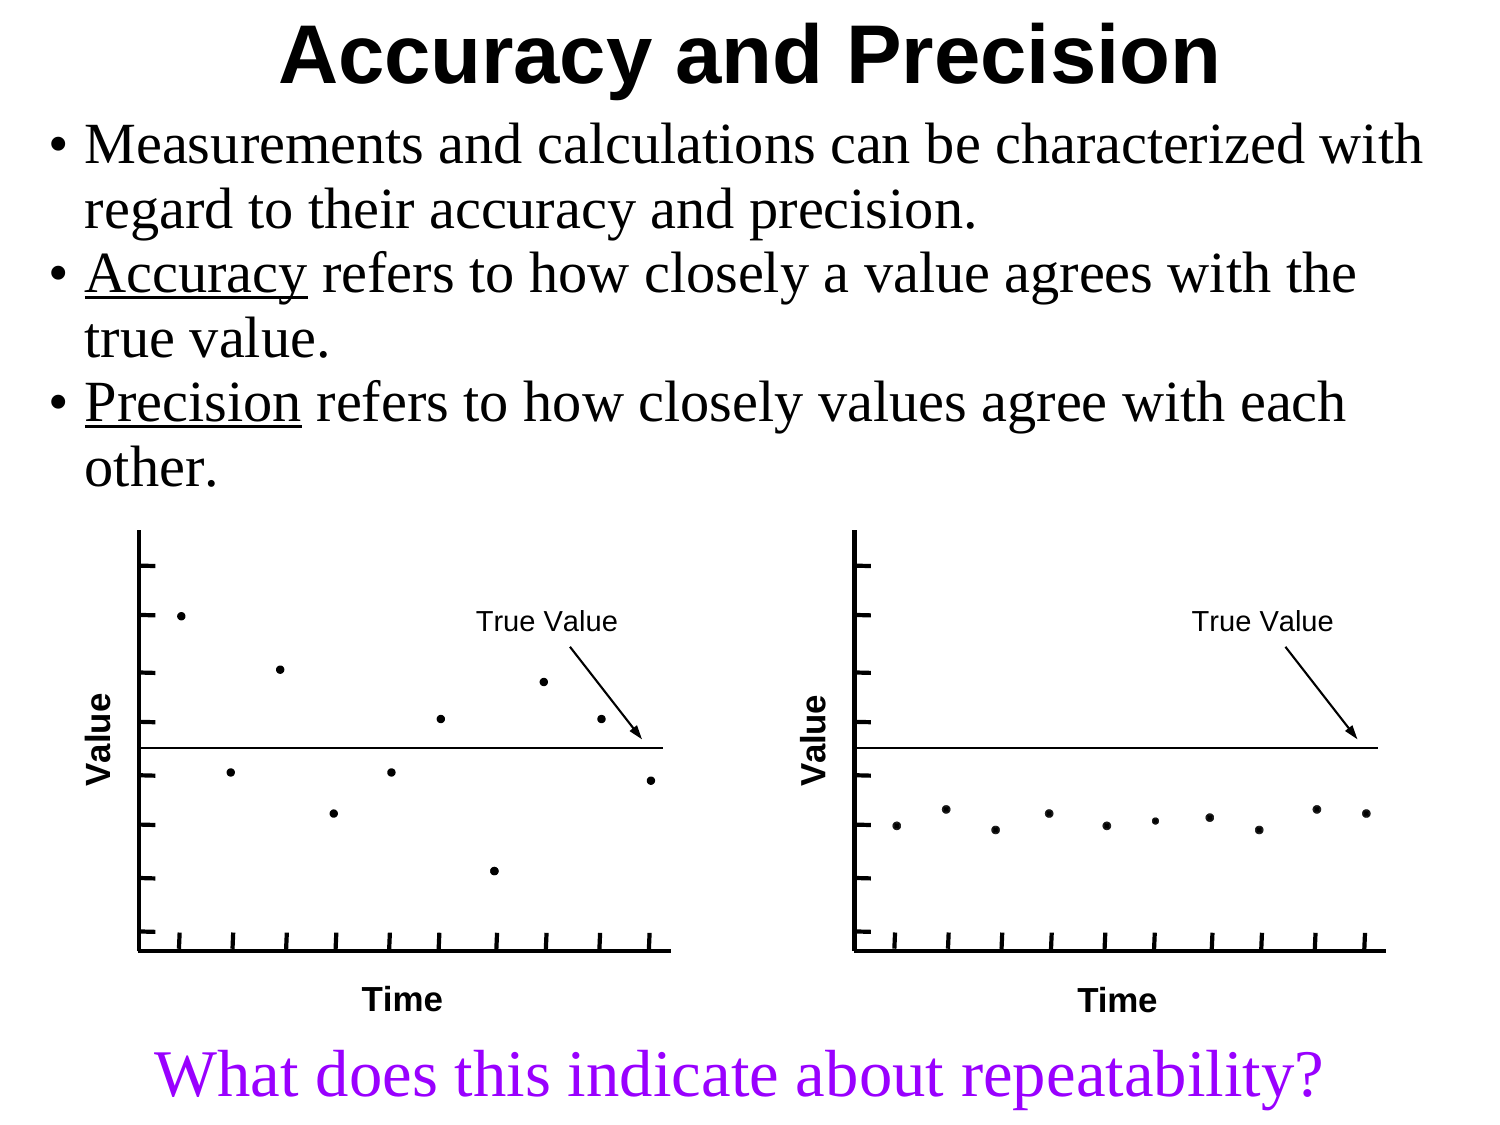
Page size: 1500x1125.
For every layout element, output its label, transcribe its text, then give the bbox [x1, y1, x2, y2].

chart [715, 491, 1428, 1072]
text_box Accuracy and Precision [0, 8, 1500, 117]
text_box Measurements and calculations can be characterized with regard to their accuracy and precision. Accuracy refers to how closely a value agrees with the true value. Precision refers to how closely values agree with each other. [48, 111, 1450, 500]
chart [0, 491, 713, 1072]
text_box What does this indicate about repeatability? [118, 1037, 1389, 1114]
